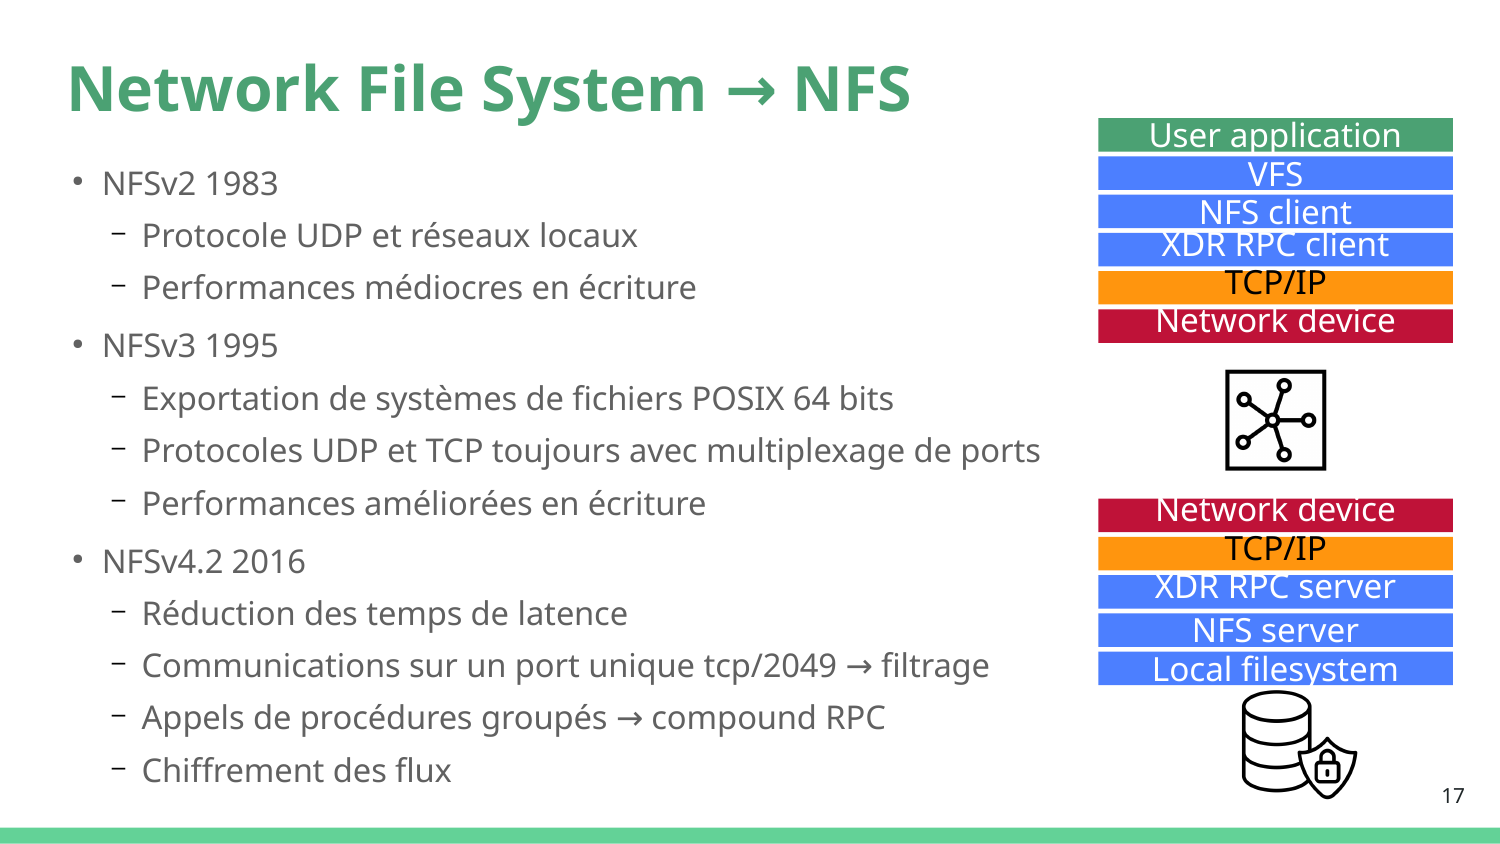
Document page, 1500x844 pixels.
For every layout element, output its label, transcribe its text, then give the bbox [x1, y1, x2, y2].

text_box VFS [1098, 156, 1453, 190]
text_box Network device [1098, 498, 1453, 533]
text_box TCP/IP [1098, 271, 1453, 305]
text_box User application [1098, 118, 1453, 152]
title Network File System → NFS [51, 23, 1449, 117]
picture [1240, 685, 1359, 804]
text_box TCP/IP [1098, 536, 1453, 571]
list NFSv2 1983 Protocole UDP et réseaux locaux Performances médiocres en écriture NFSv3 1995 Exportation de systèmes de fichiers POSIX 64 bits Protocoles UDP et TCP toujours avec multiplexage de ports Performances améliorées en écriture NFSv4.2 2016 Réduction des temps de latence Communications sur un port unique tcp/2049 → filtrage Appels de procédures groupés → compound RPC Chiffrement des flux [47, 141, 1063, 839]
text_box NFS client [1098, 194, 1453, 229]
text_box XDR RPC client [1098, 232, 1453, 267]
picture [1223, 367, 1329, 473]
text_box NFS server [1098, 613, 1453, 647]
text_box XDR RPC server [1098, 575, 1453, 609]
text_box Network device [1098, 309, 1453, 343]
text_box Local filesystem [1098, 651, 1453, 686]
slide_number <numéro> [1389, 764, 1480, 830]
